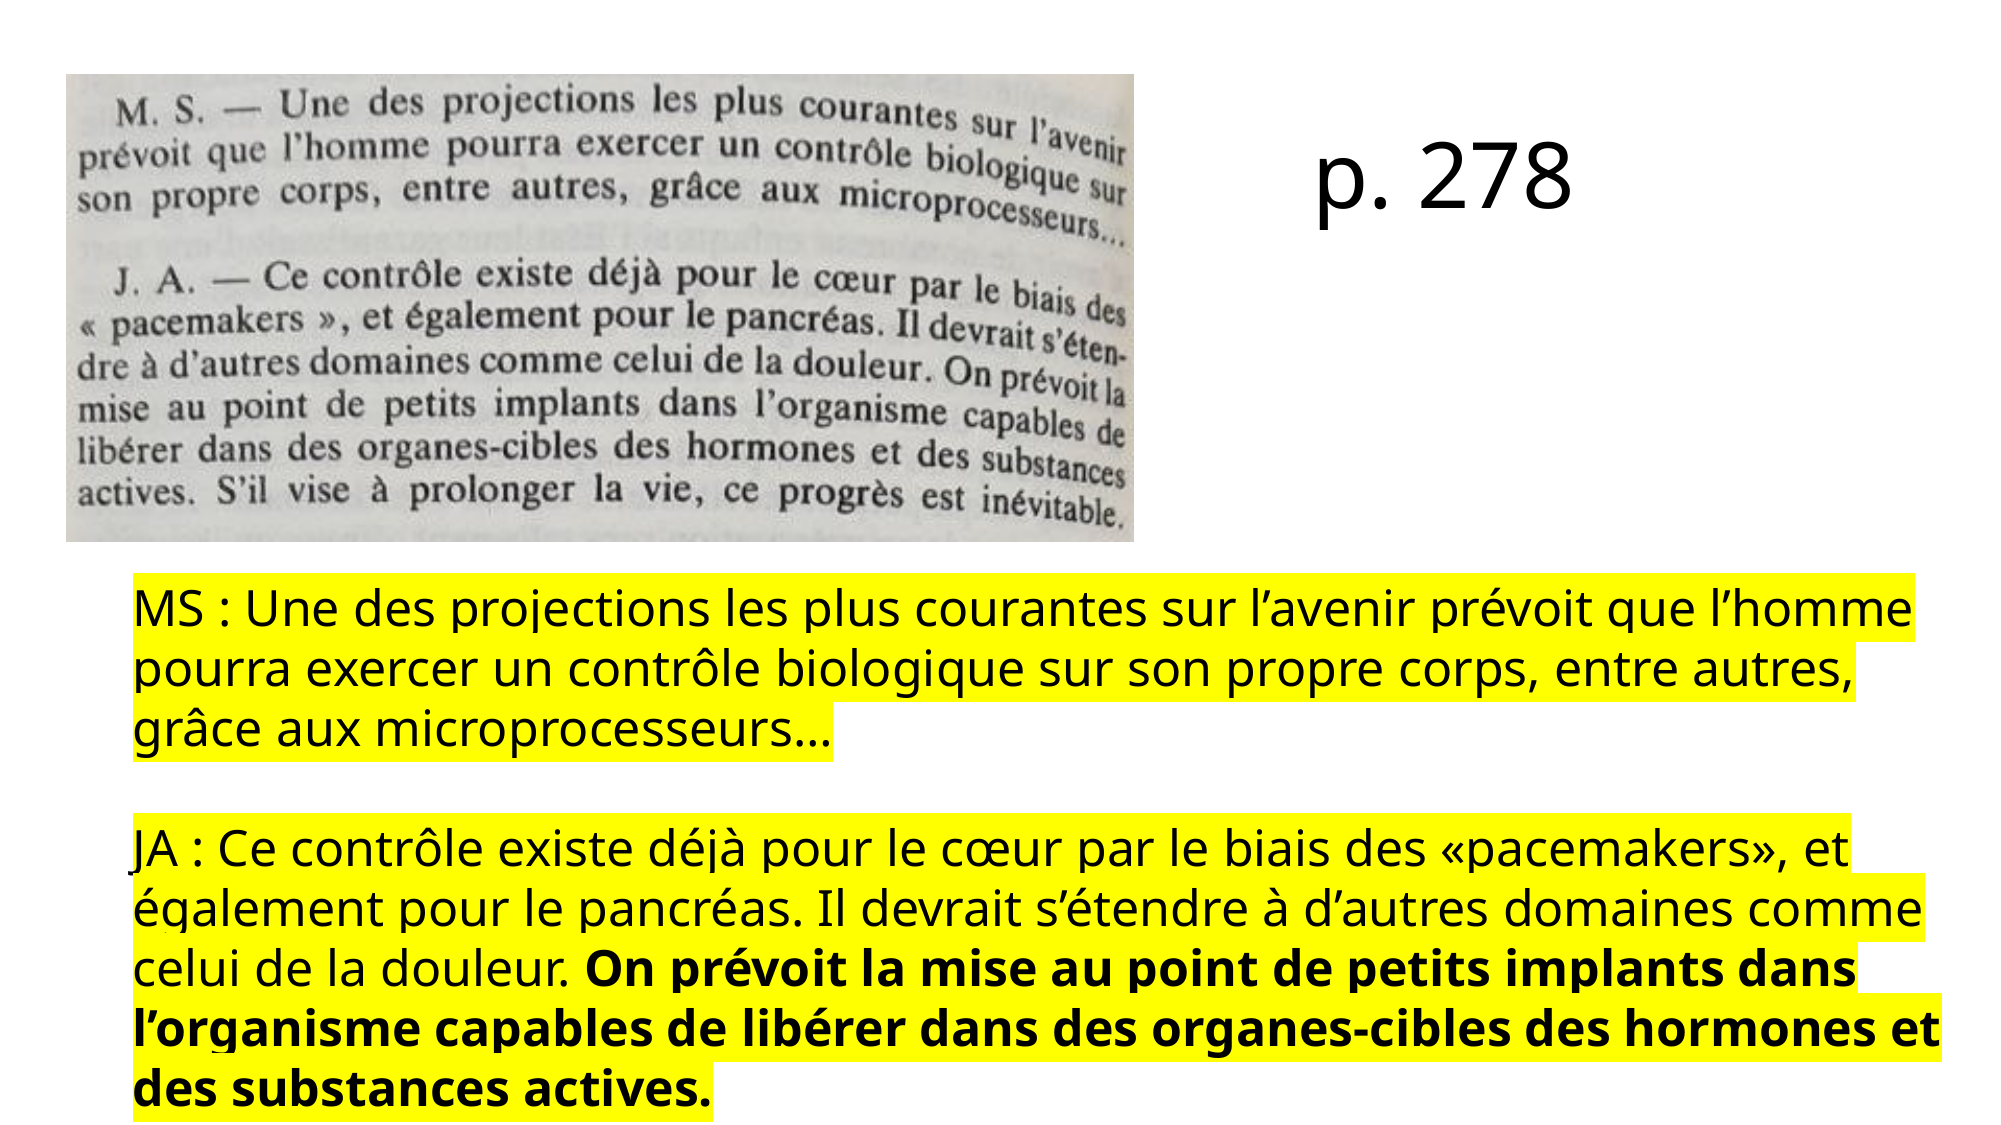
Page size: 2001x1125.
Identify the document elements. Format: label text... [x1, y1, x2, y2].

picture [66, 75, 1134, 542]
title p. 278 [1038, 69, 1849, 288]
text_box MS : Une des projections les plus courantes sur l’avenir prévoit que l’homme pourra exercer un contrôle biologique sur son propre corps, entre autres, grâce aux microprocesseurs… JA : Ce contrôle existe déjà pour le cœur par le biais des «pacemakers», et également pour le pancréas. Il devrait s’étendre à d’autres domaines comme celui de la douleur. On prévoit la mise au point de petits implants dans l’organisme capables de libérer dans des organes-cibles des hormones et des substances actives. [117, 569, 1960, 1124]
